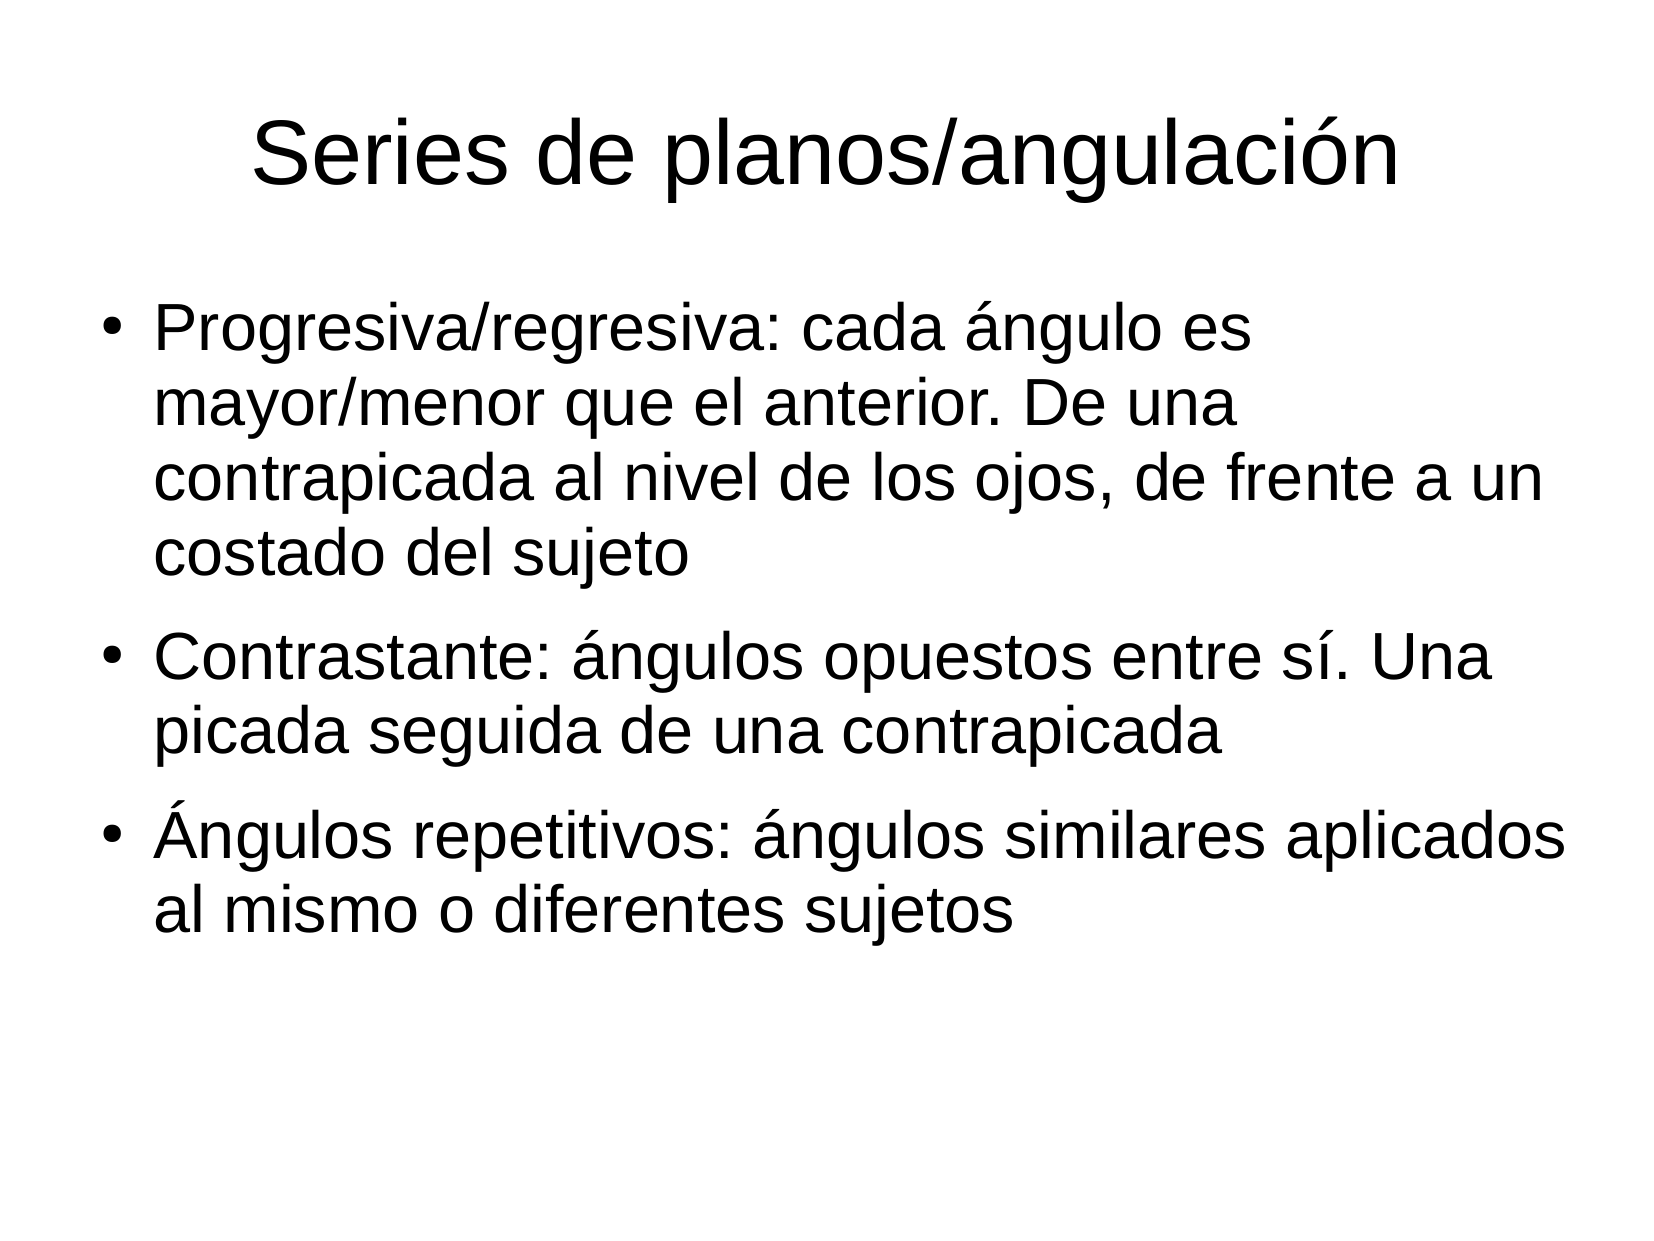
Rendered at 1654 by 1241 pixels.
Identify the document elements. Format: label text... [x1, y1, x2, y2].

title Series de planos/angulación [82, 49, 1571, 257]
list Progresiva/regresiva: cada ángulo es mayor/menor que el anterior. De una contrapicada al nivel de los ojos, de frente a un costado del sujeto Contrastante: ángulos opuestos entre sí. Una picada seguida de una contrapicada Ángulos repetitivos: ángulos similares aplicados al mismo o diferentes sujetos [82, 290, 1571, 1010]
